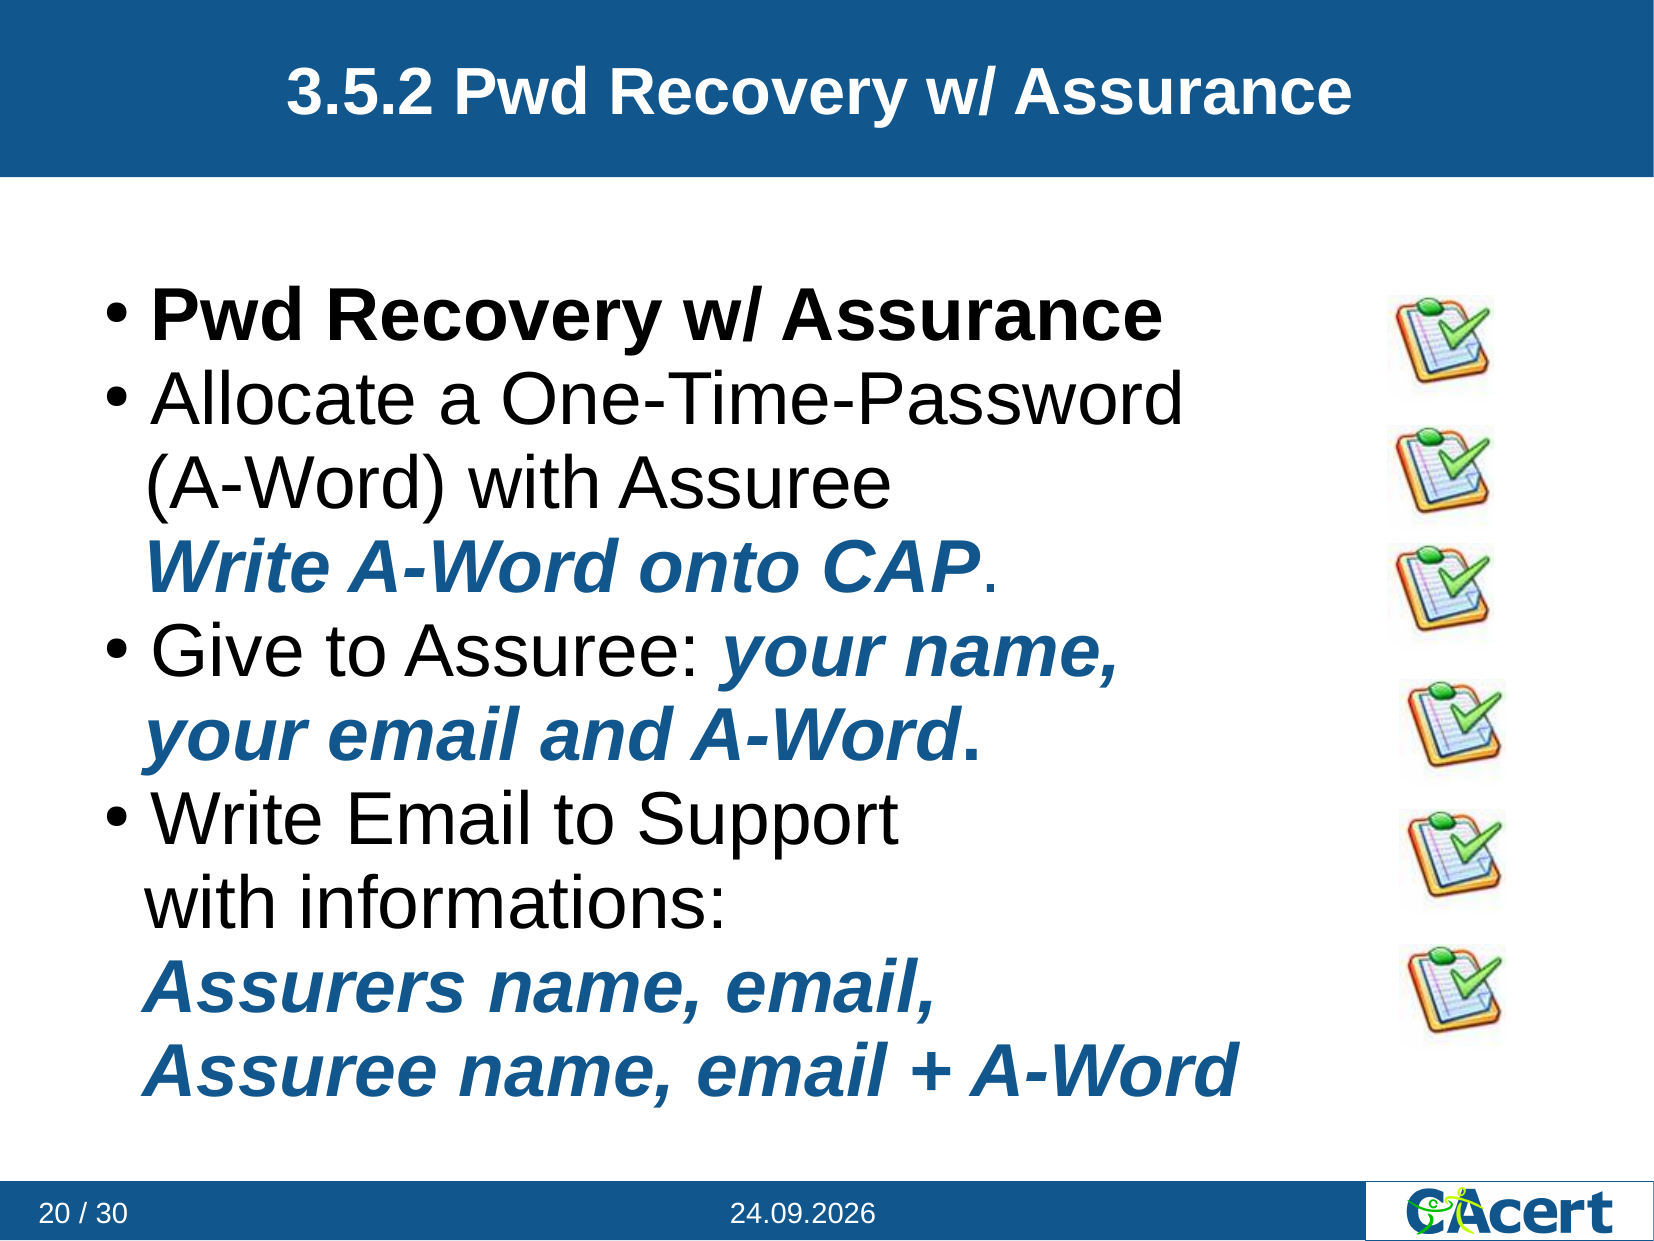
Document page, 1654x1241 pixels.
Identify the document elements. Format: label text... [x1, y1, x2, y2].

picture [1406, 1186, 1613, 1235]
picture [1387, 295, 1494, 402]
picture [1399, 944, 1506, 1052]
picture [1387, 543, 1494, 650]
picture [1399, 679, 1506, 786]
text_box Pwd Recovery w/ Assurance Allocate a One-Time-Password (A-Word) with Assuree Write A-Word onto CAP. Give to Assuree: your name, your email and A-Word. Write Email to Support with informations: Assurers name, email, Assuree name, email + A-Word [88, 265, 1256, 1120]
picture [1399, 809, 1506, 916]
picture [1387, 425, 1494, 532]
title 3.5.2 Pwd Recovery w/ Assurance [76, 17, 1566, 166]
